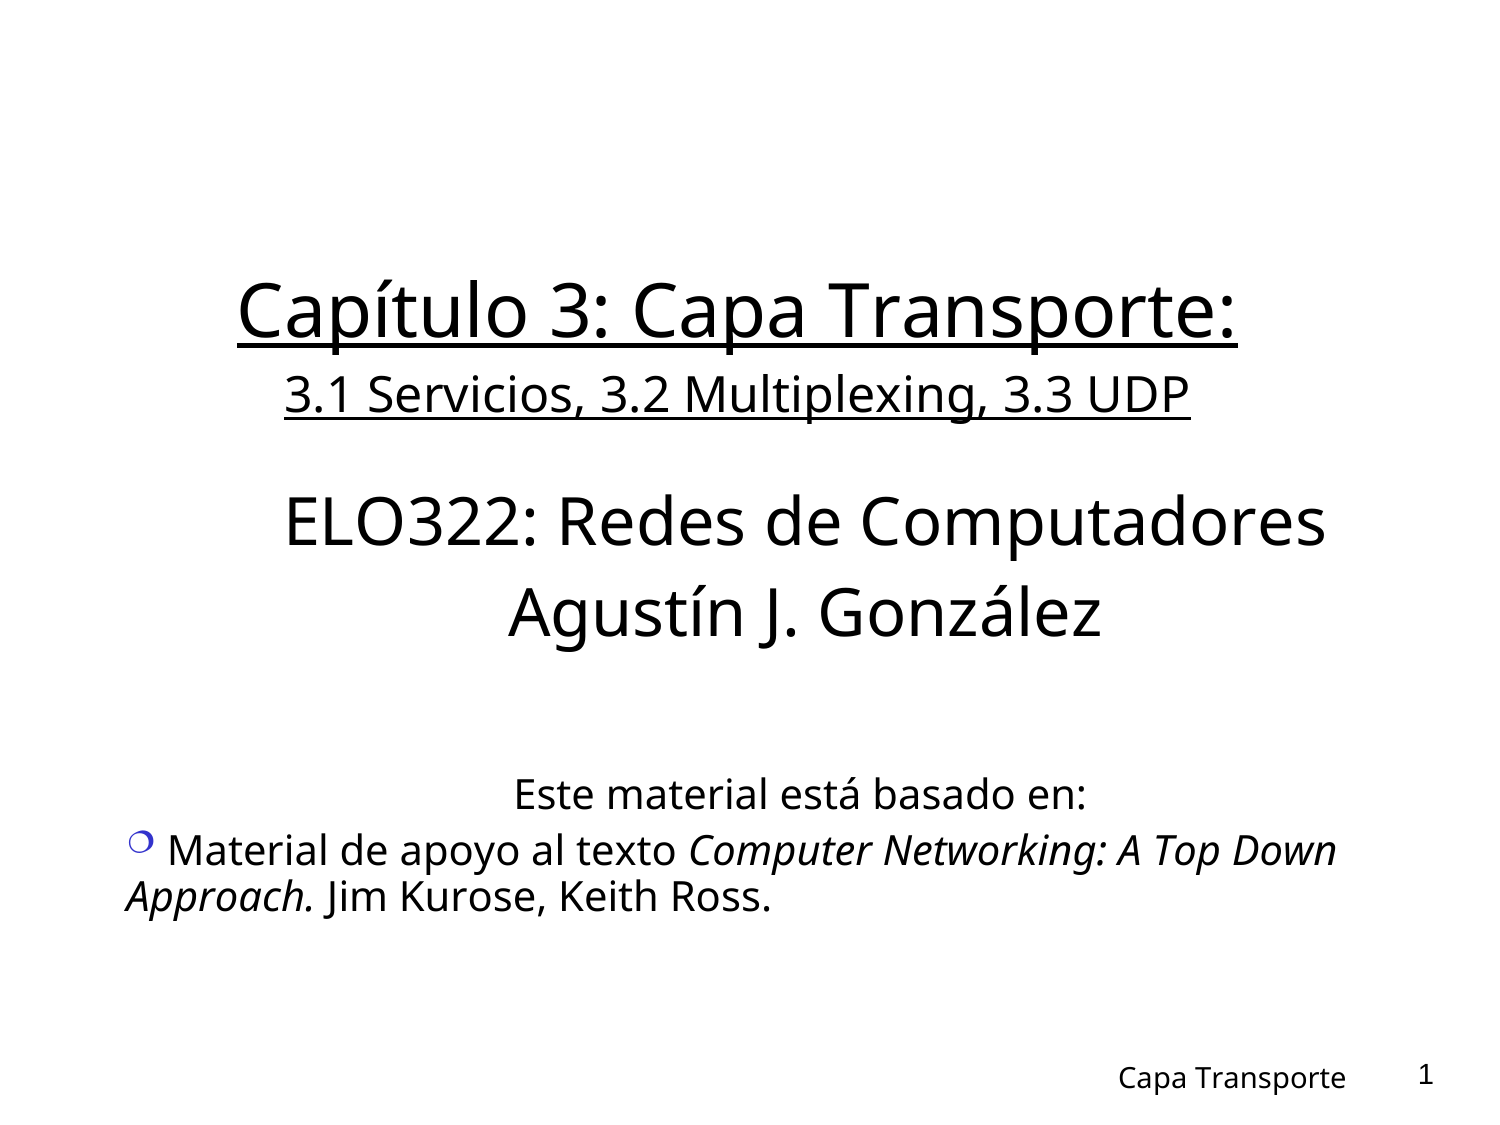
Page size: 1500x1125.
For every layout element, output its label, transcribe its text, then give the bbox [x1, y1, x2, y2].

subtitle ELO322: Redes de Computadores Agustín J. González Este material está basado en: Material de apoyo al texto Computer Networking: A Top Down Approach. Jim Kurose, Keith Ross. [36, 479, 1500, 1038]
title Capítulo 3: Capa Transporte: 3.1 Servicios, 3.2 Multiplexing, 3.3 UDP [99, 221, 1375, 463]
